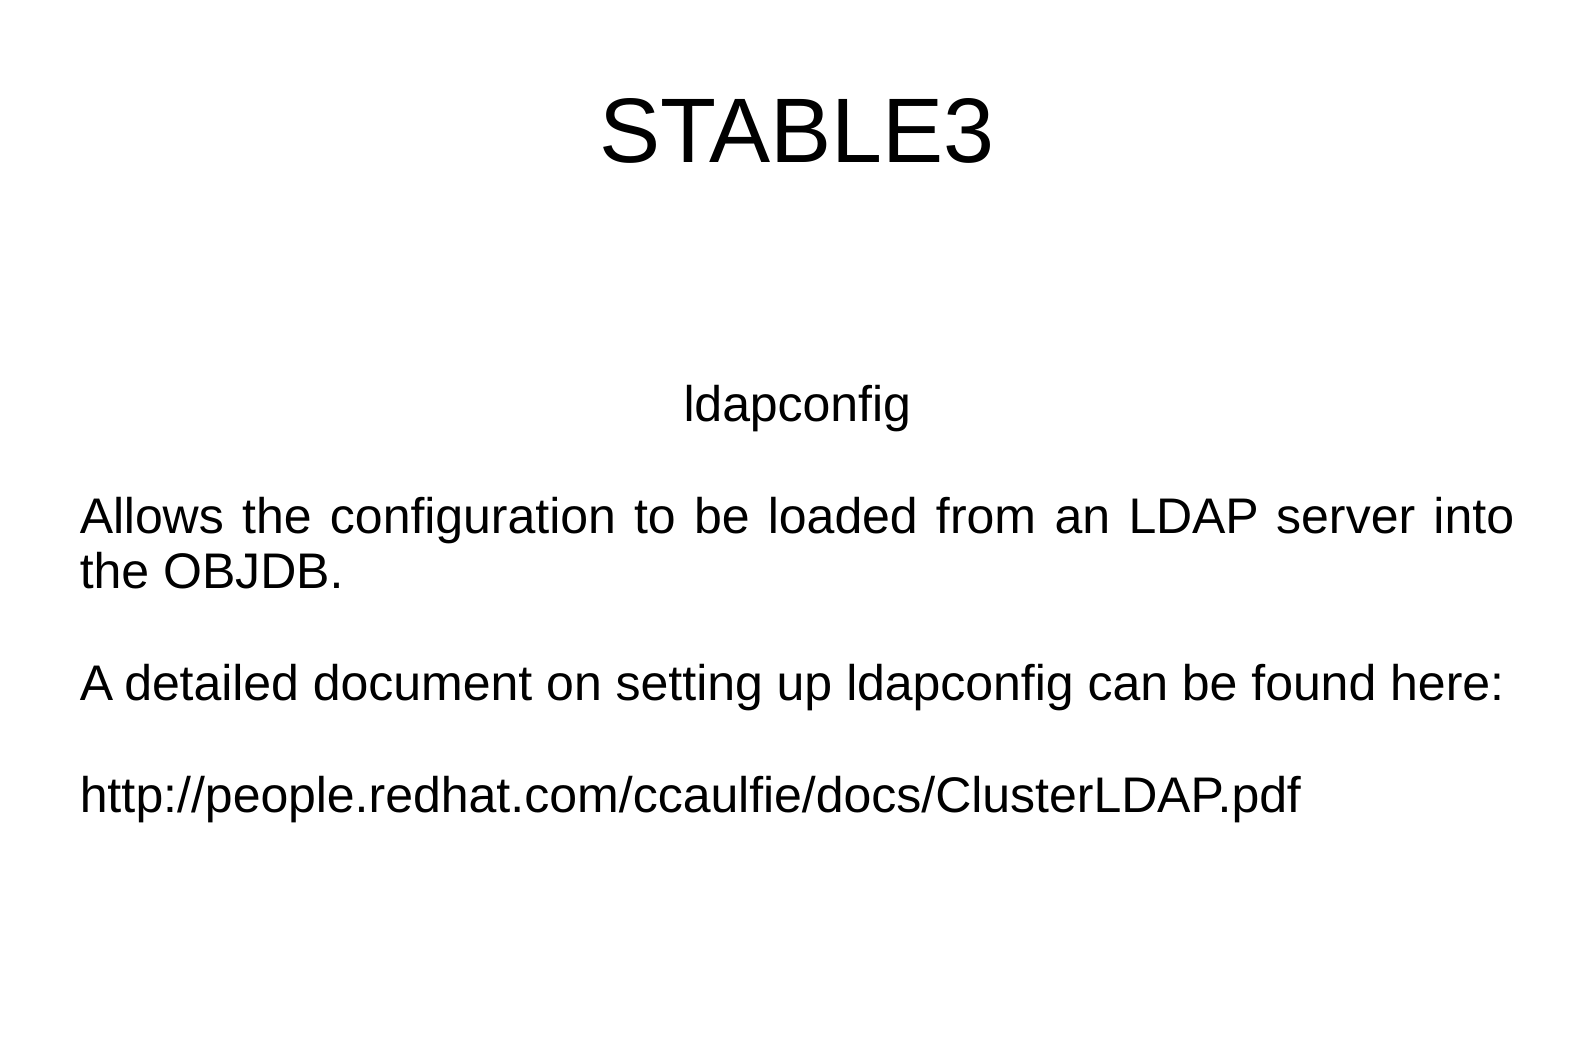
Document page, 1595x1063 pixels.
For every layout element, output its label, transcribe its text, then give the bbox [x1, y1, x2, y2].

title STABLE3 [79, 49, 1515, 213]
subtitle ldapconfig Allows the configuration to be loaded from an LDAP server into the OBJDB. A detailed document on setting up ldapconfig can be found here: http://people.redhat.com/ccaulfie/docs/ClusterLDAP.pdf [79, 256, 1515, 943]
